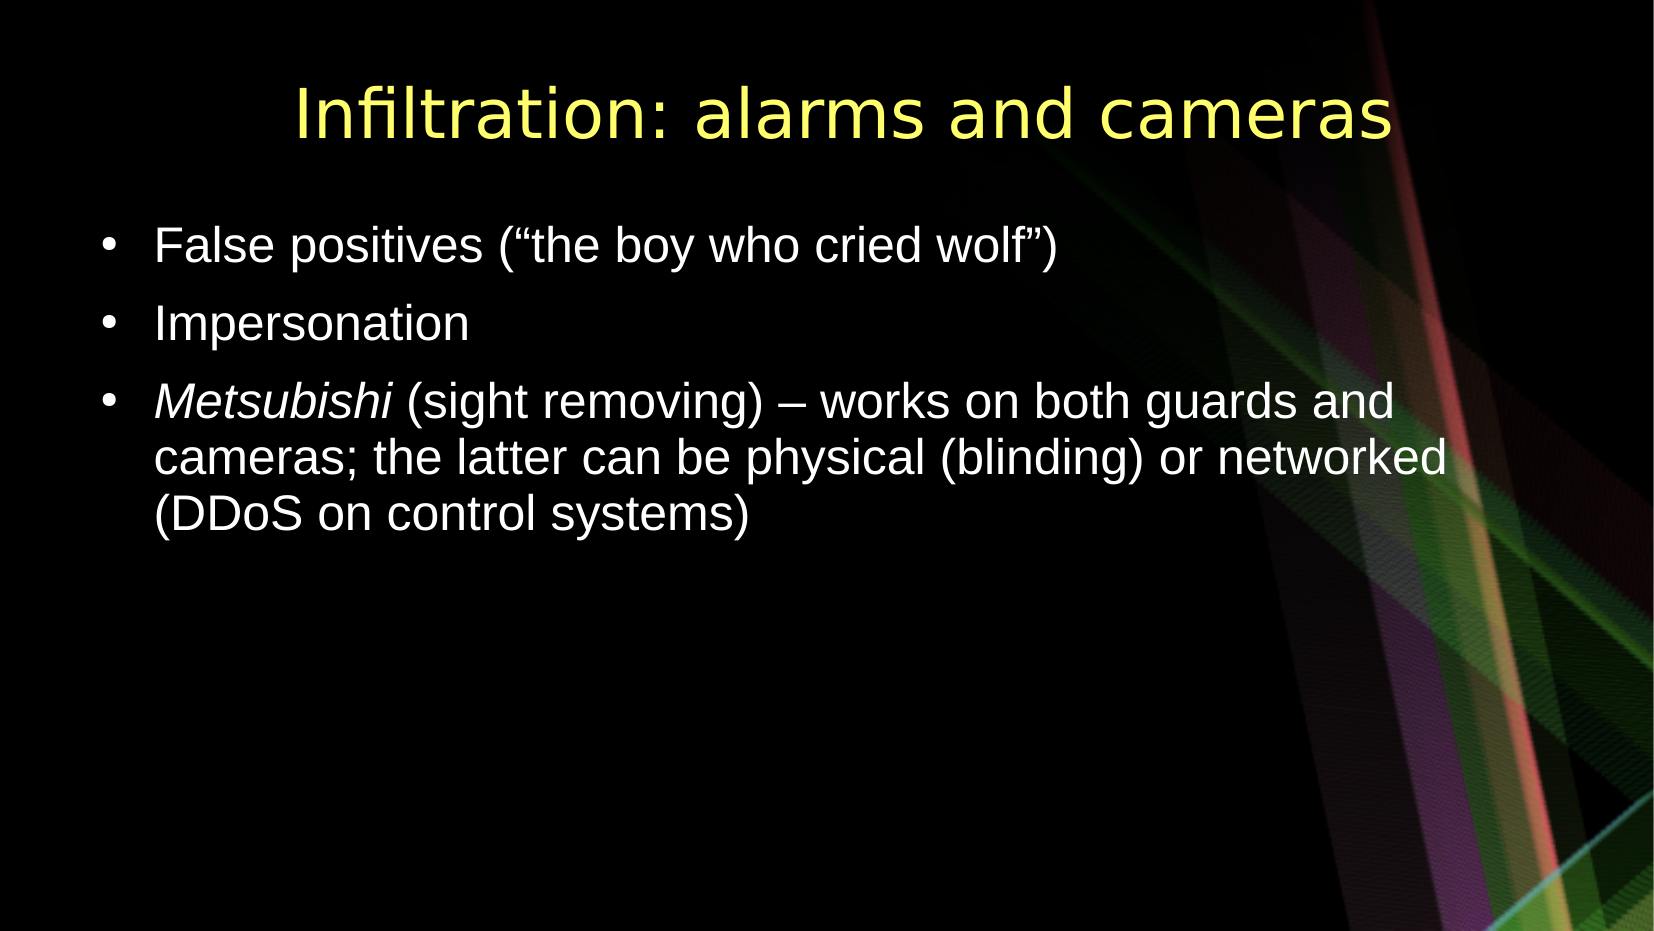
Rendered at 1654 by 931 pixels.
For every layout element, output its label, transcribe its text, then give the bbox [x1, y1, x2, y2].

list False positives (“the boy who cried wolf”) Impersonation Metsubishi (sight removing) – works on both guards and cameras; the latter can be physical (blinding) or networked (DDoS on control systems) [82, 217, 1607, 898]
title Infiltration: alarms and cameras [82, 37, 1607, 193]
picture [0, 0, 1654, 931]
